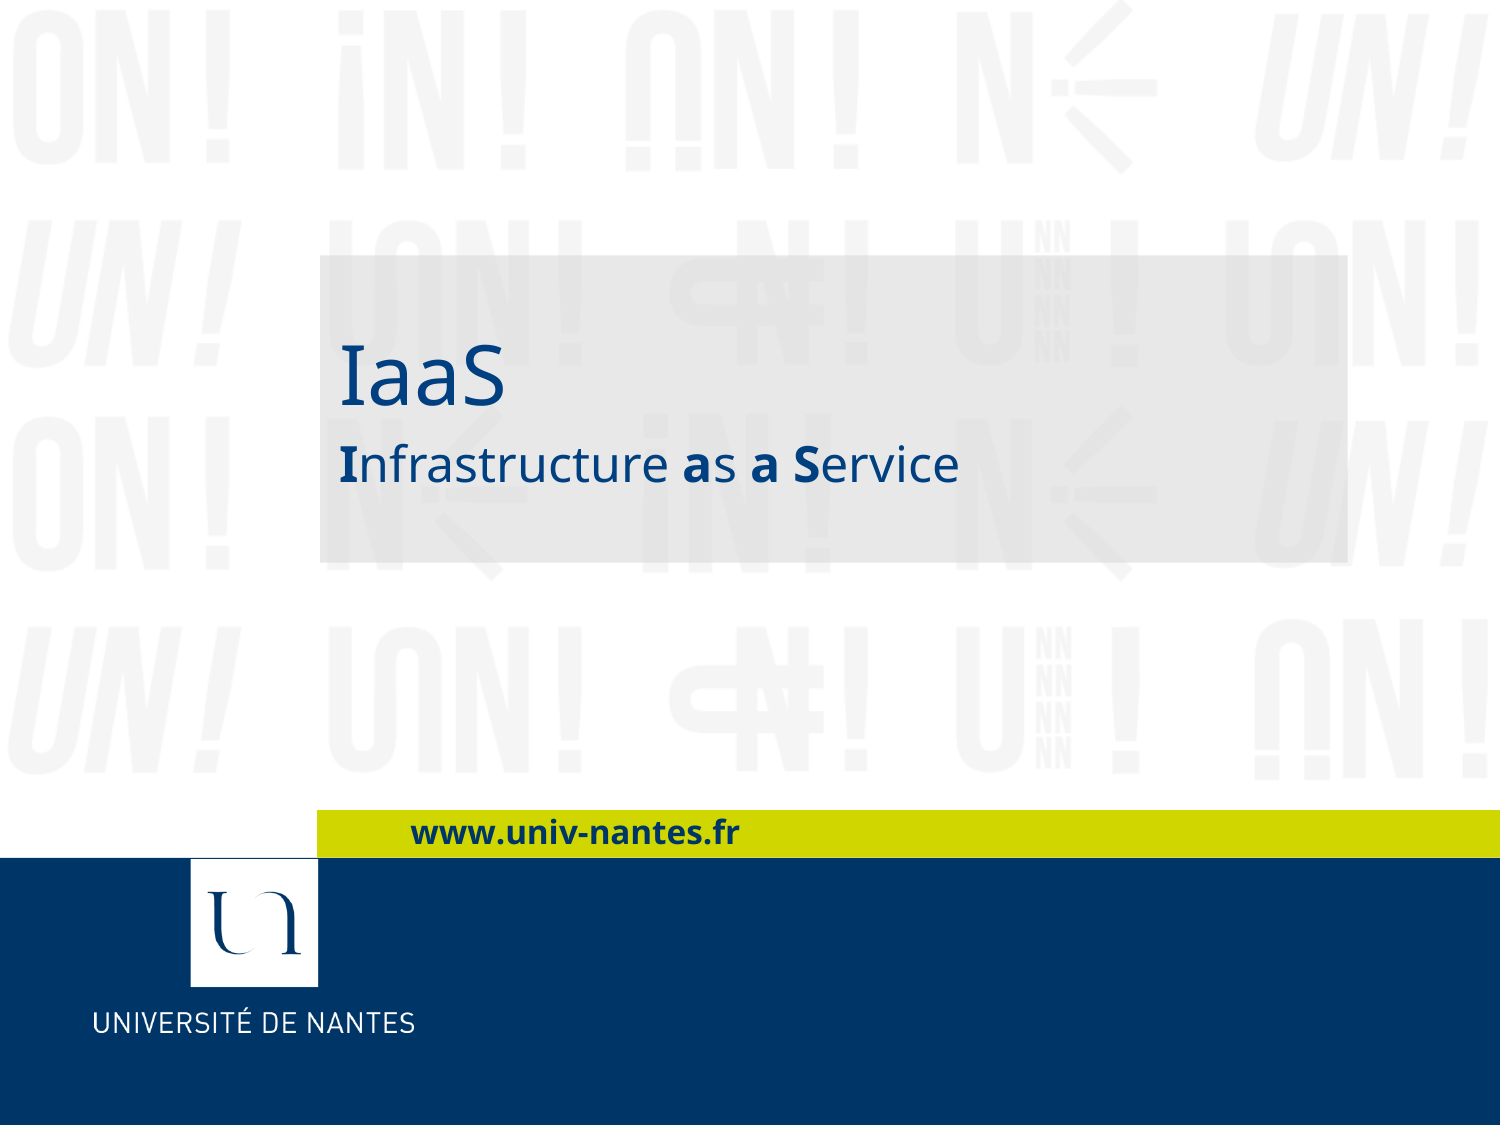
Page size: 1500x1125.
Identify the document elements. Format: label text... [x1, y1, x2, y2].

list IaaS Infrastructure as a Service [324, 255, 1354, 560]
picture [94, 859, 414, 1033]
picture [0, 0, 1500, 857]
